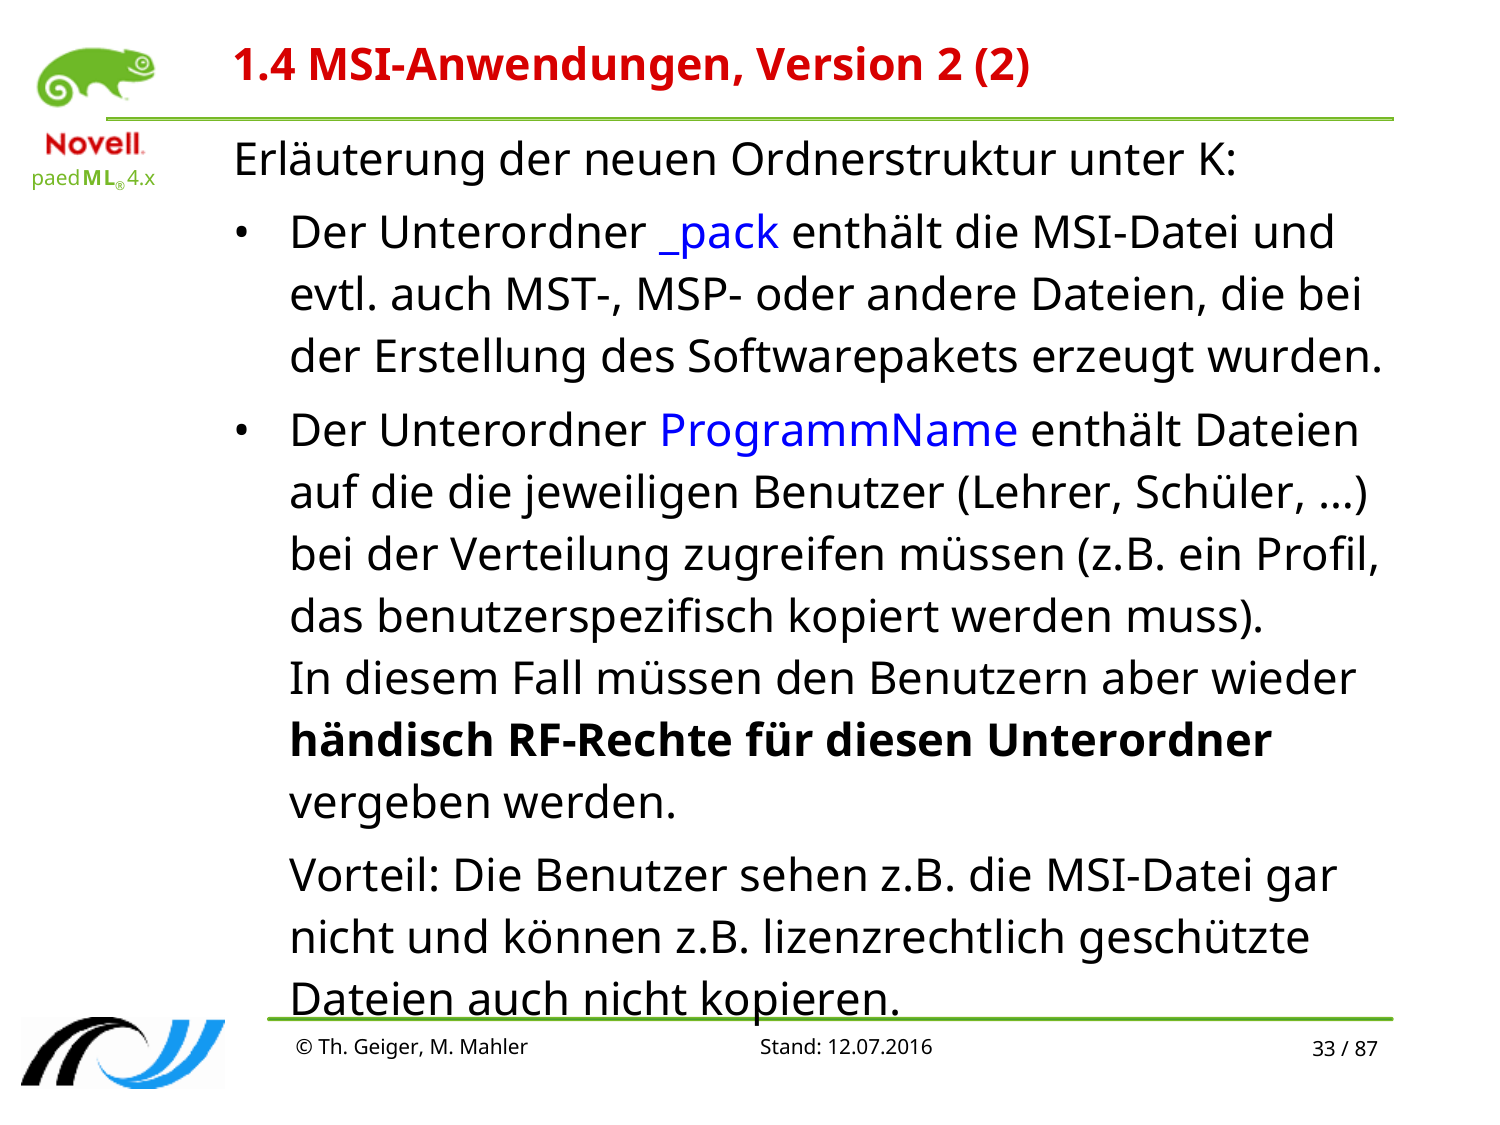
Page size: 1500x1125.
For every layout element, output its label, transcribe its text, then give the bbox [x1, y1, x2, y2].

picture [24, 32, 167, 175]
list Erläuterung der neuen Ordnerstruktur unter K: Der Unterordner _pack enthält die MSI-Datei und evtl. auch MST-, MSP- oder andere Dateien, die bei der Erstellung des Softwarepakets erzeugt wurden. Der Unterordner ProgrammName enthält Dateien auf die die jeweiligen Benutzer (Lehrer, Schüler, …) bei der Verteilung zugreifen müssen (z.B. ein Profil, das benutzerspezifisch kopiert werden muss). In diesem Fall müssen den Benutzern aber wieder händisch RF-Rechte für diesen Unterordner vergeben werden. Vorteil: Die Benutzer sehen z.B. die MSI-Datei gar nicht und können z.B. lizenzrechtlich geschützte Dateien auch nicht kopieren. [233, 126, 1391, 935]
title 1.4 MSI-Anwendungen, Version 2 (2) [232, 0, 1388, 126]
picture [21, 1017, 225, 1089]
